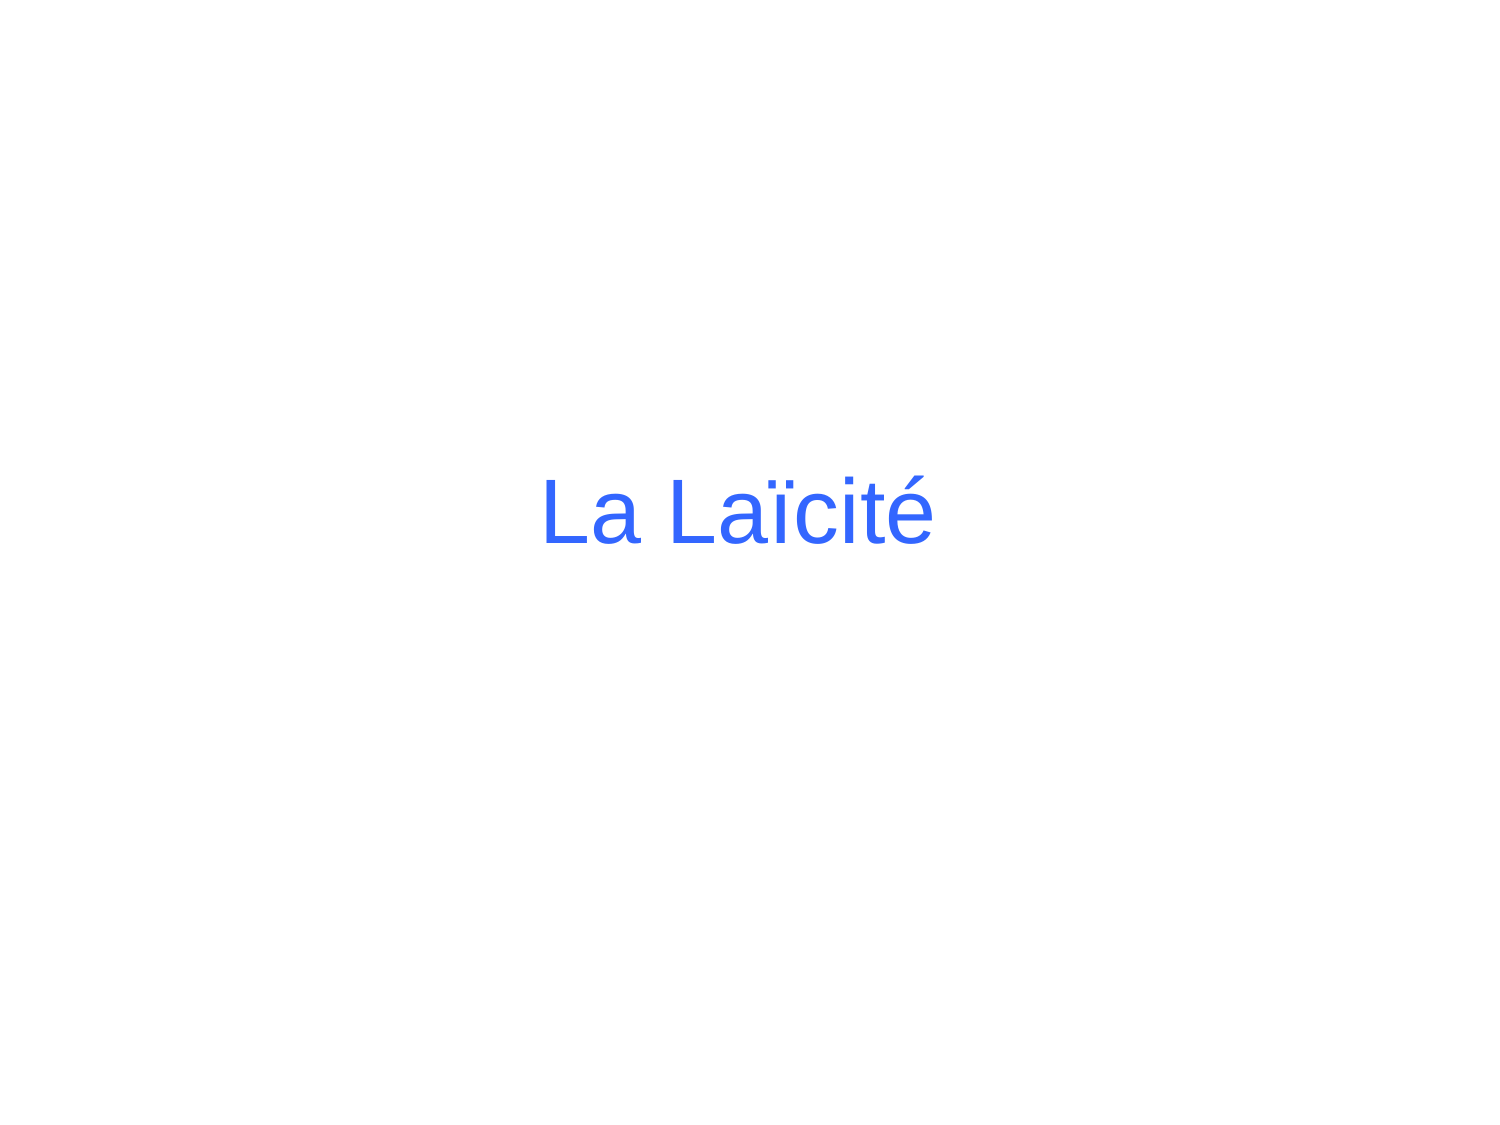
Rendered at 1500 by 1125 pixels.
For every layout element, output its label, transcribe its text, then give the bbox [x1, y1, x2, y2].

text_box La Laïcité [147, 444, 1329, 569]
